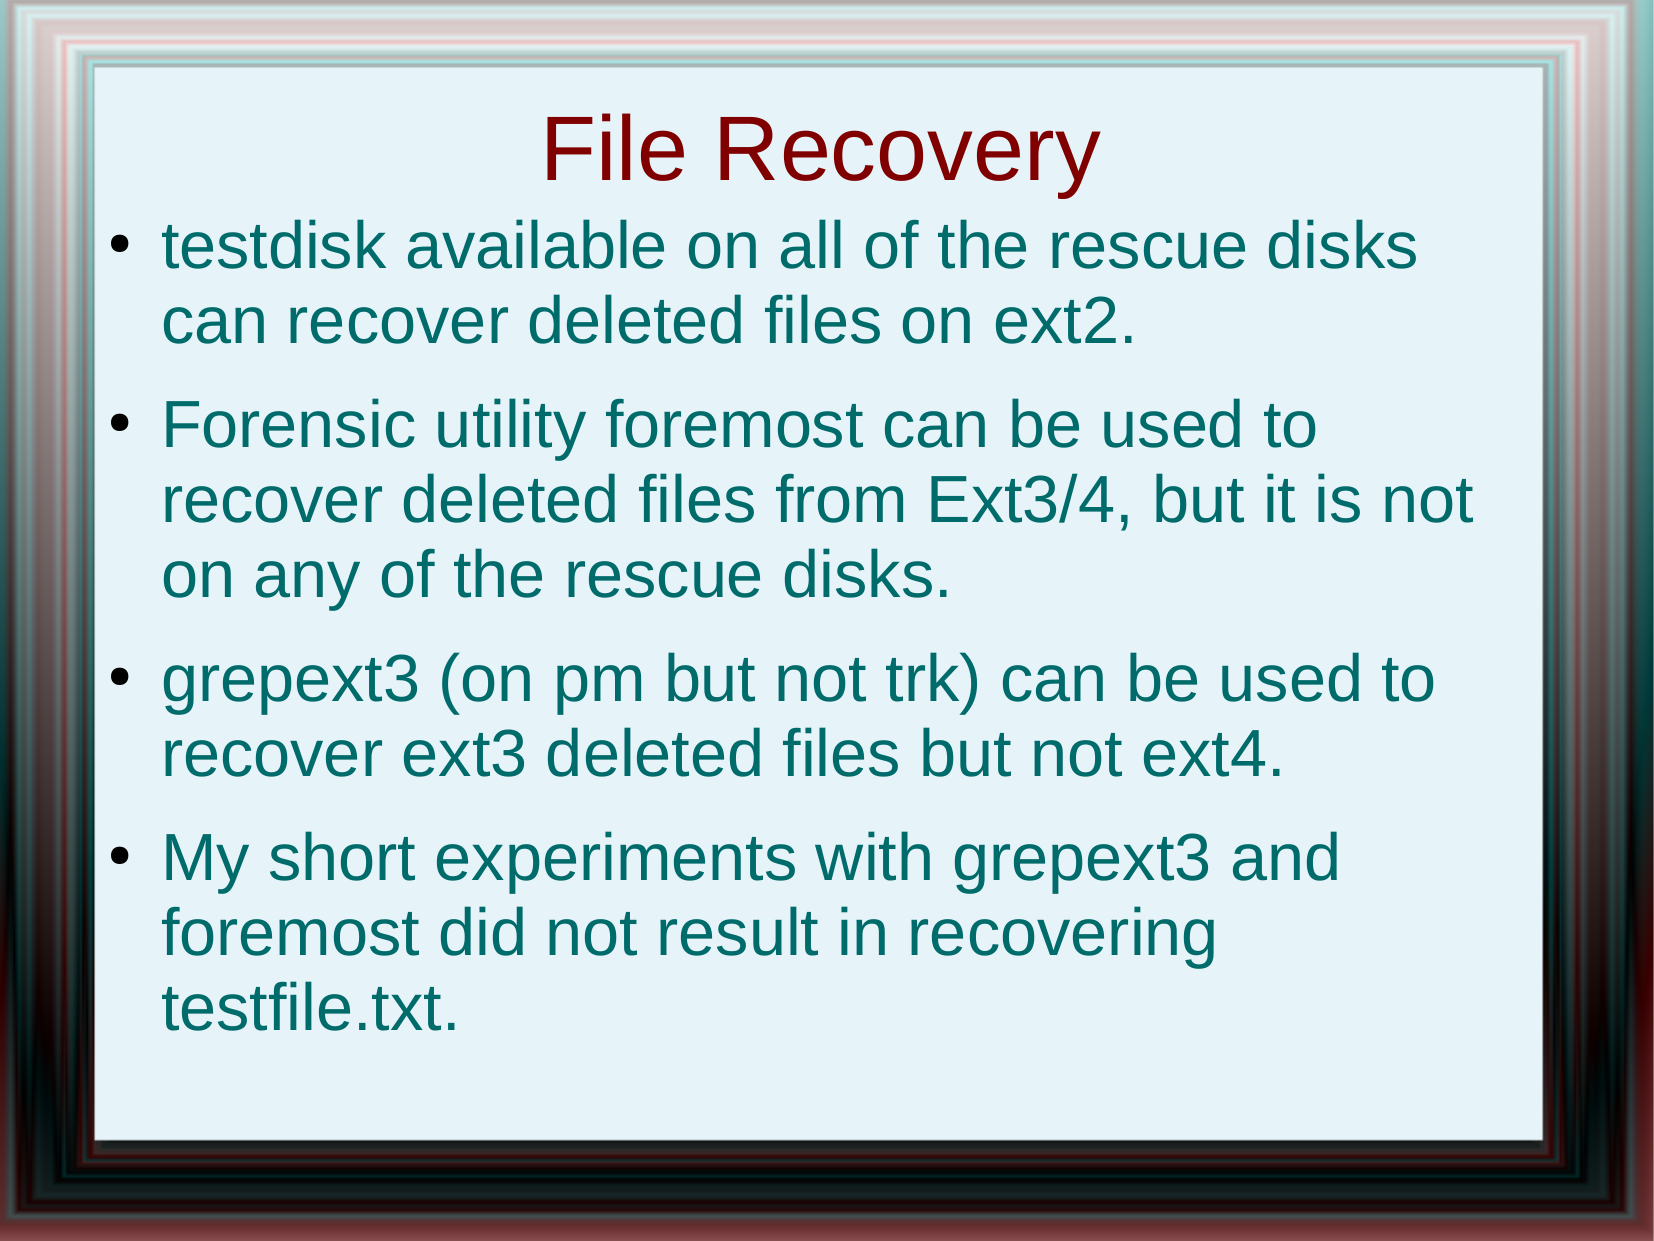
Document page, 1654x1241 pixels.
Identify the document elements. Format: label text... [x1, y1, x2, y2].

list testdisk available on all of the rescue disks can recover deleted files on ext2. Forensic utility foremost can be used to recover deleted files from Ext3/4, but it is not on any of the rescue disks. grepext3 (on pm but not trk) can be used to recover ext3 deleted files but not ext4. My short experiments with grepext3 and foremost did not result in recovering testfile.txt. [90, 208, 1538, 1045]
picture [0, 0, 1654, 1241]
title File Recovery [112, 71, 1530, 208]
